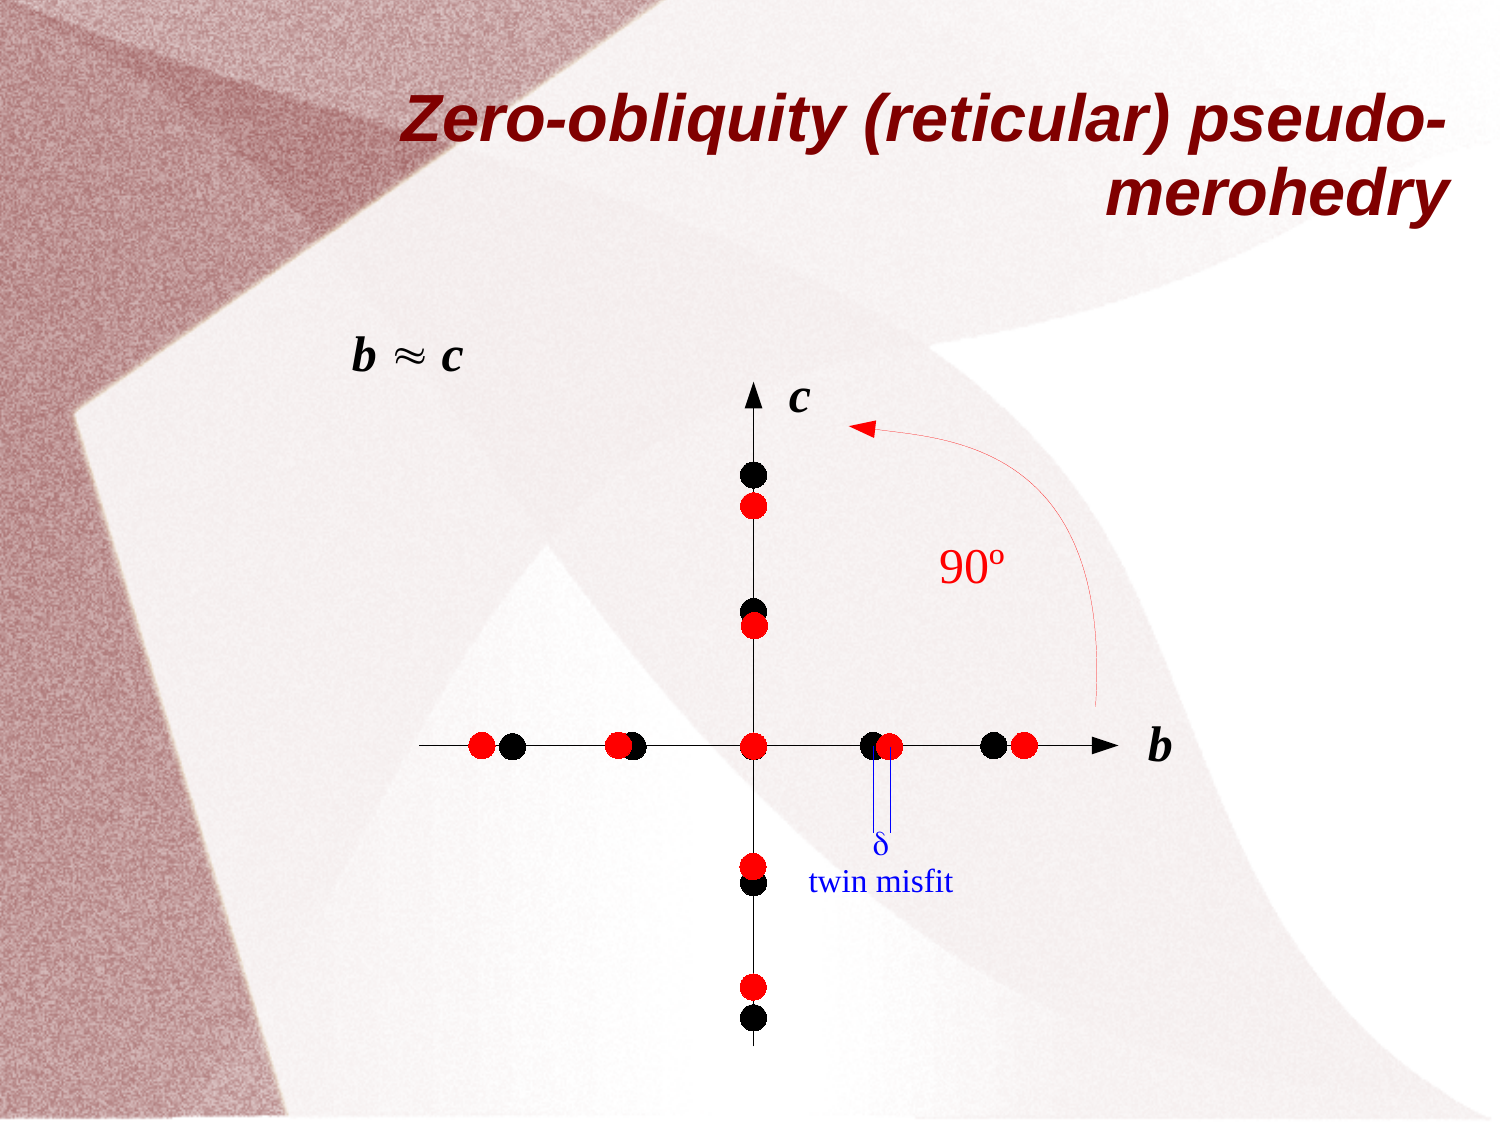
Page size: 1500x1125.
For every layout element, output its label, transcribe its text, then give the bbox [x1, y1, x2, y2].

text_box [740, 732, 767, 760]
text_box [739, 853, 767, 896]
text_box [605, 732, 647, 760]
text_box b [1133, 709, 1188, 781]
title Zero-obliquity (reticular) pseudo-merohedry [110, 47, 1450, 264]
text_box [468, 732, 496, 759]
text_box [740, 461, 767, 489]
text_box b  c [337, 319, 480, 396]
text_box [980, 732, 1007, 759]
text_box [860, 732, 903, 760]
text_box [740, 598, 768, 639]
text_box [740, 492, 767, 519]
text_box c [774, 360, 827, 432]
text_box [740, 1004, 767, 1031]
text_box [499, 733, 526, 760]
picture [0, 0, 1500, 1125]
text_box d twin misfit [793, 825, 969, 919]
text_box [740, 973, 767, 1001]
text_box [1011, 732, 1038, 759]
